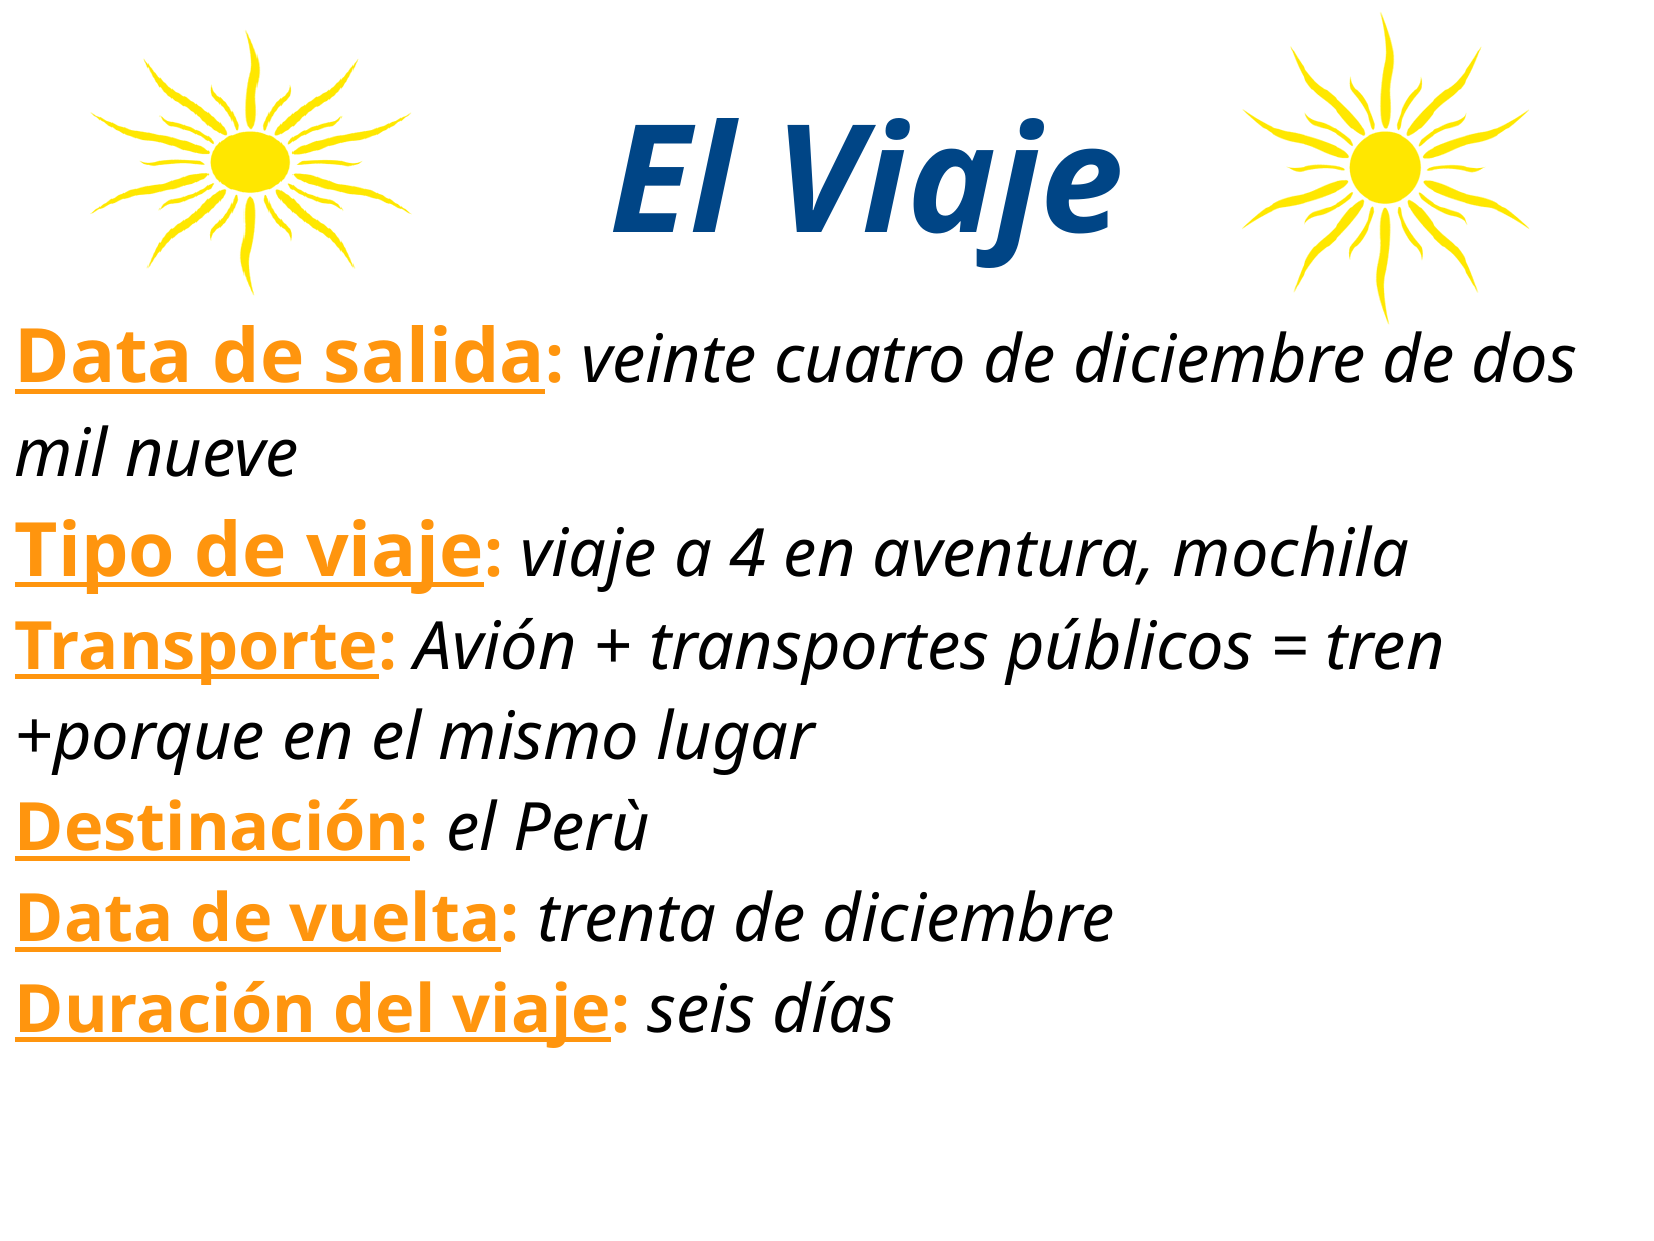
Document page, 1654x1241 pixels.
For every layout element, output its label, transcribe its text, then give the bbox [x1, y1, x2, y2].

text_box Data de salida: veinte cuatro de diciembre de dos mil nueve Tipo de viaje: viaje a 4 en aventura, mochila Transporte: Avión + transportes públicos = tren +porque en el mismo lugar Destinación: el Perù Data de vuelta: trenta de diciembre Duración del viaje: seis días [0, 295, 1654, 1182]
text_box El Viaje [594, 64, 1075, 279]
picture [88, 29, 414, 296]
picture [1240, 11, 1530, 325]
